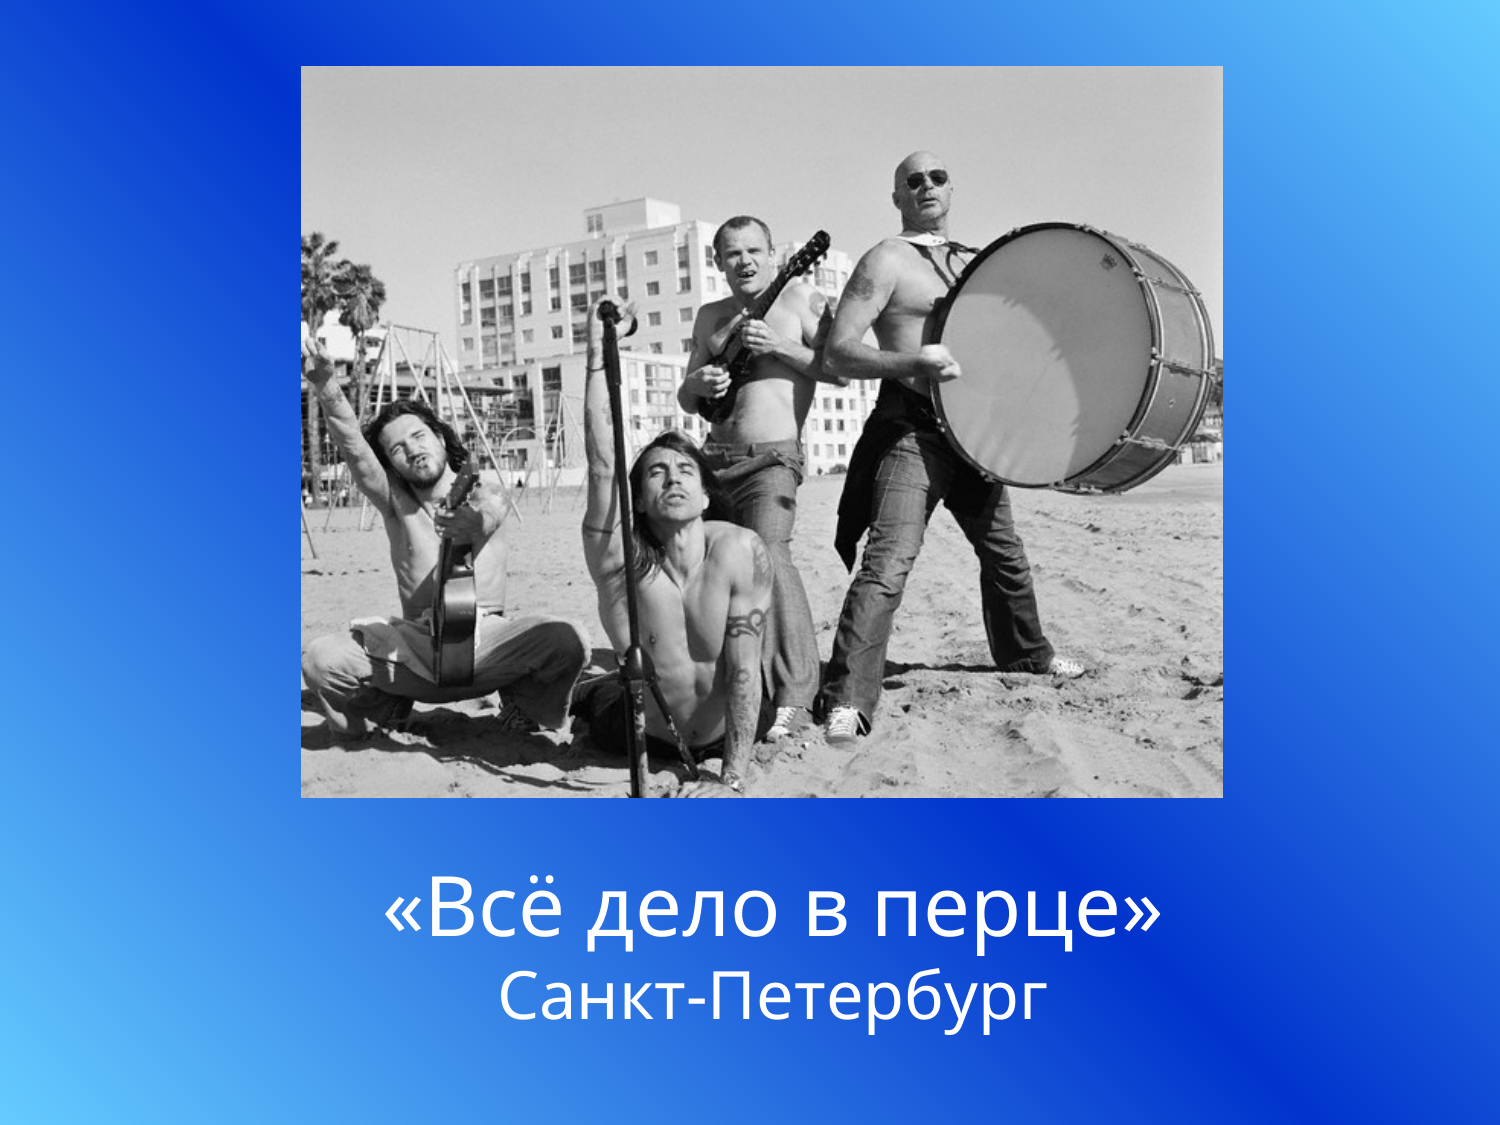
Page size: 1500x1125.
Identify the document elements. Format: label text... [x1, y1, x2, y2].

text_box «Всё дело в перце» Санкт-Петербург [135, 822, 1411, 1064]
picture [301, 66, 1223, 798]
